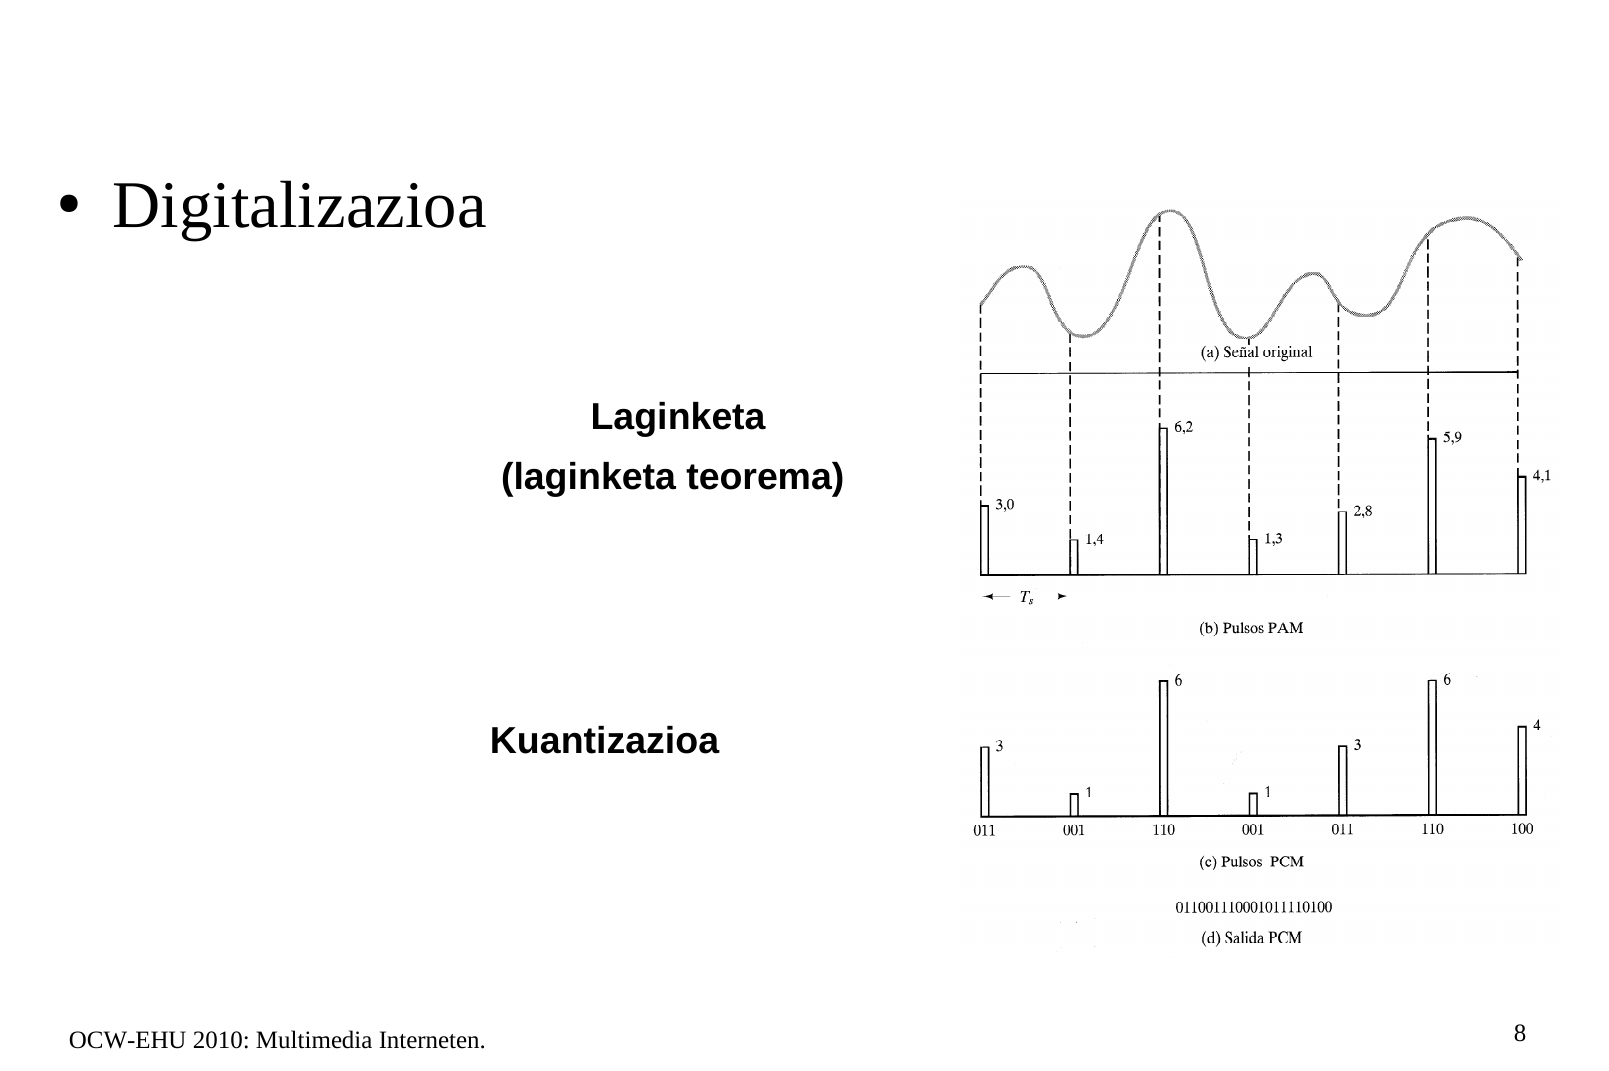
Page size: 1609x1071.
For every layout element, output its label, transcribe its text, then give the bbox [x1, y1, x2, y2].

list Digitalizazioa [41, 160, 1555, 999]
text_box Laginketa (laginketa teorema) [465, 387, 891, 538]
picture [959, 200, 1570, 967]
text_box Kuantizazioa [474, 712, 738, 786]
